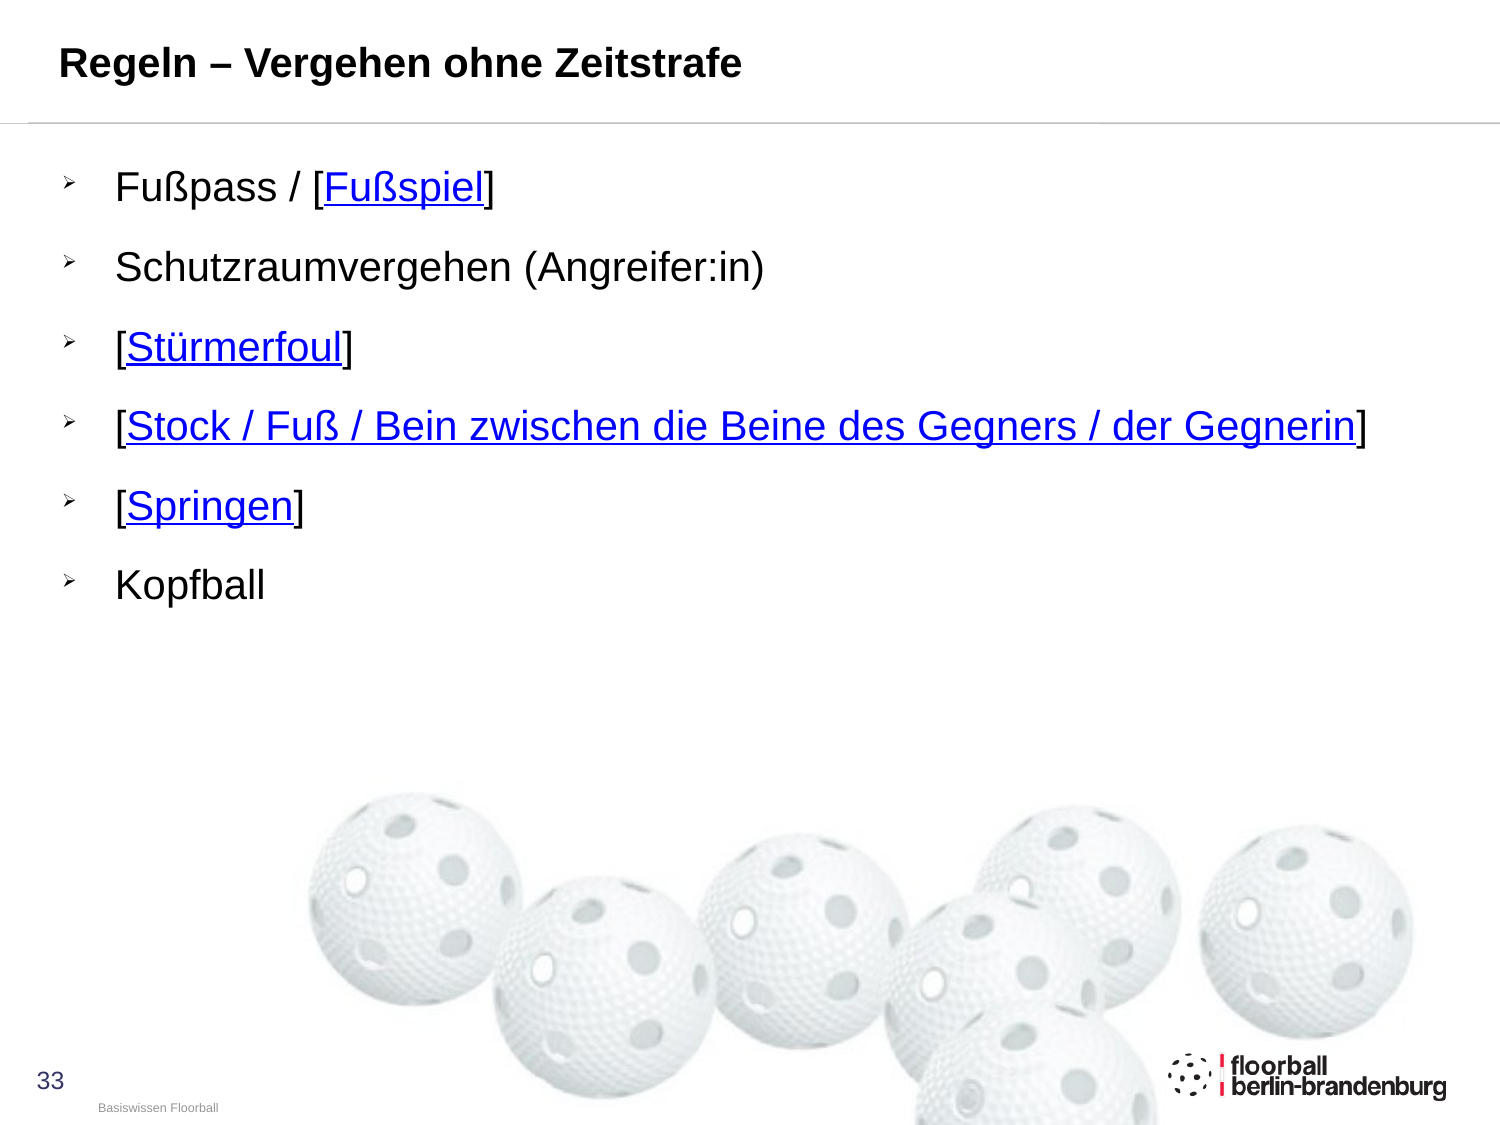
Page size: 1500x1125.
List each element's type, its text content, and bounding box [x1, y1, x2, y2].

text_box Regeln – Vergehen ohne Zeitstrafe [43, 28, 1466, 94]
text_box Fußpass / [Fußspiel] Schutzraumvergehen (Angreifer:in) [Stürmerfoul] [Stock / Fuß / Bein zwischen die Beine des Gegners / der Gegnerin] [Springen] Kopfball [29, 152, 1466, 1013]
picture [242, 355, 1483, 1125]
